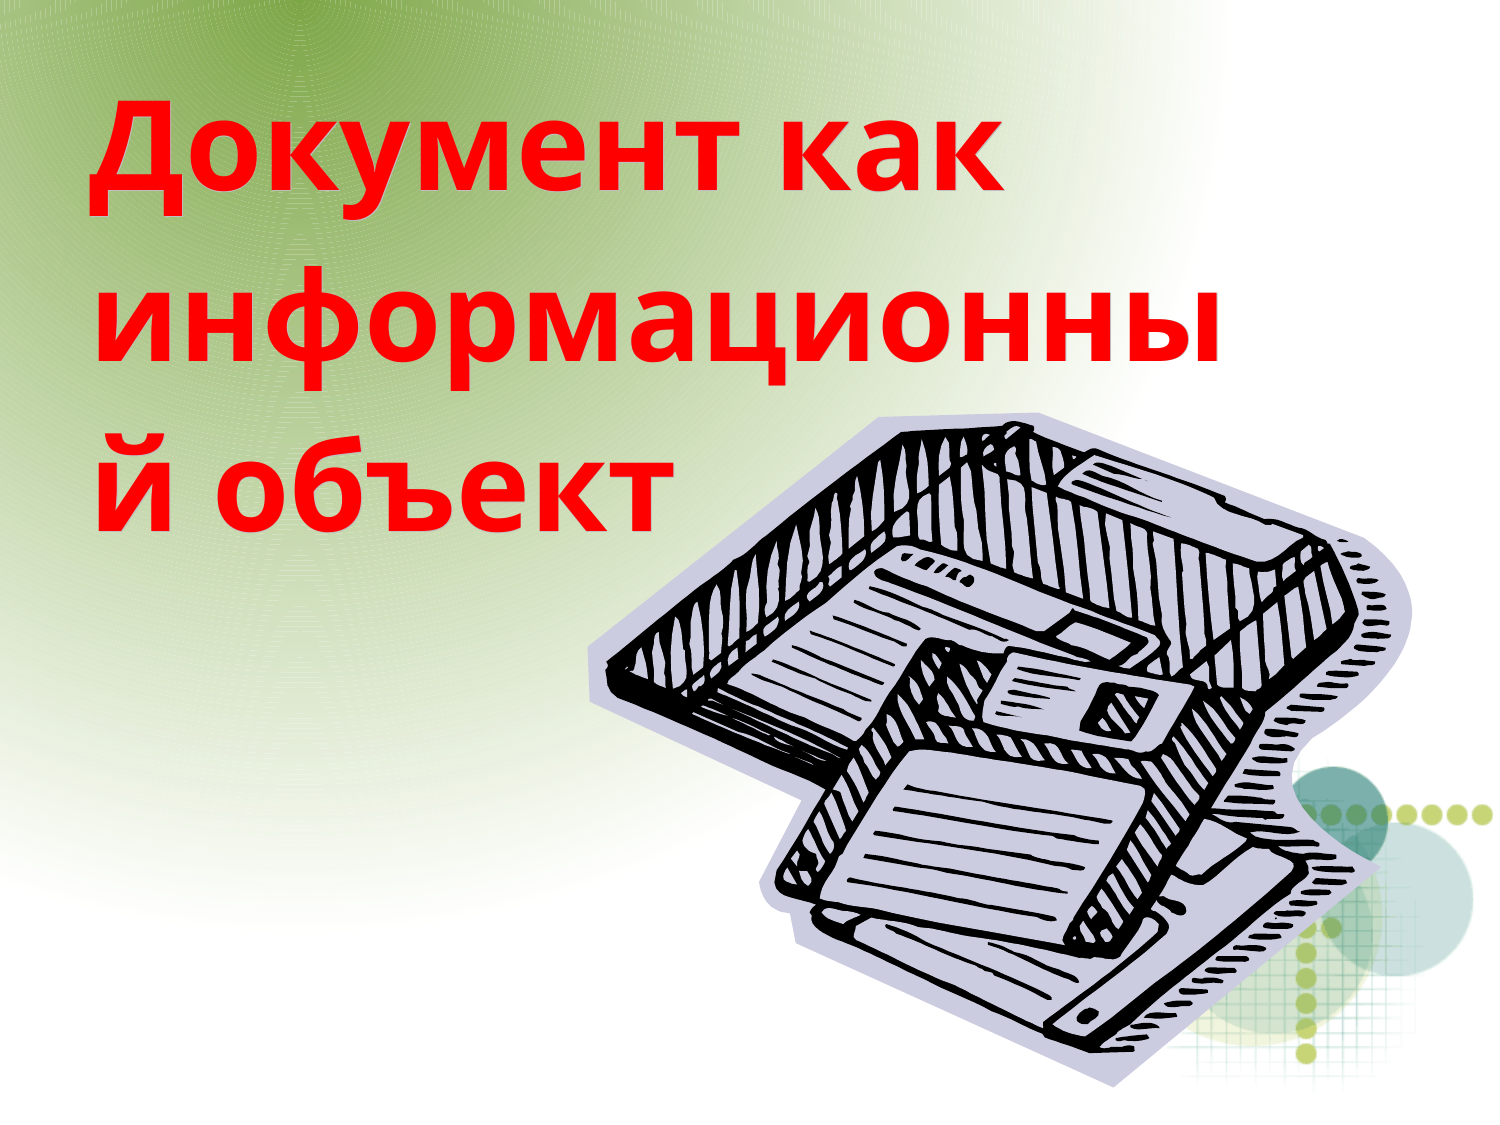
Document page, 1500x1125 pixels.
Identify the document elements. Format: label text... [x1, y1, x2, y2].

picture [587, 412, 1500, 1098]
title Документ как информационный объект [74, 37, 1250, 588]
